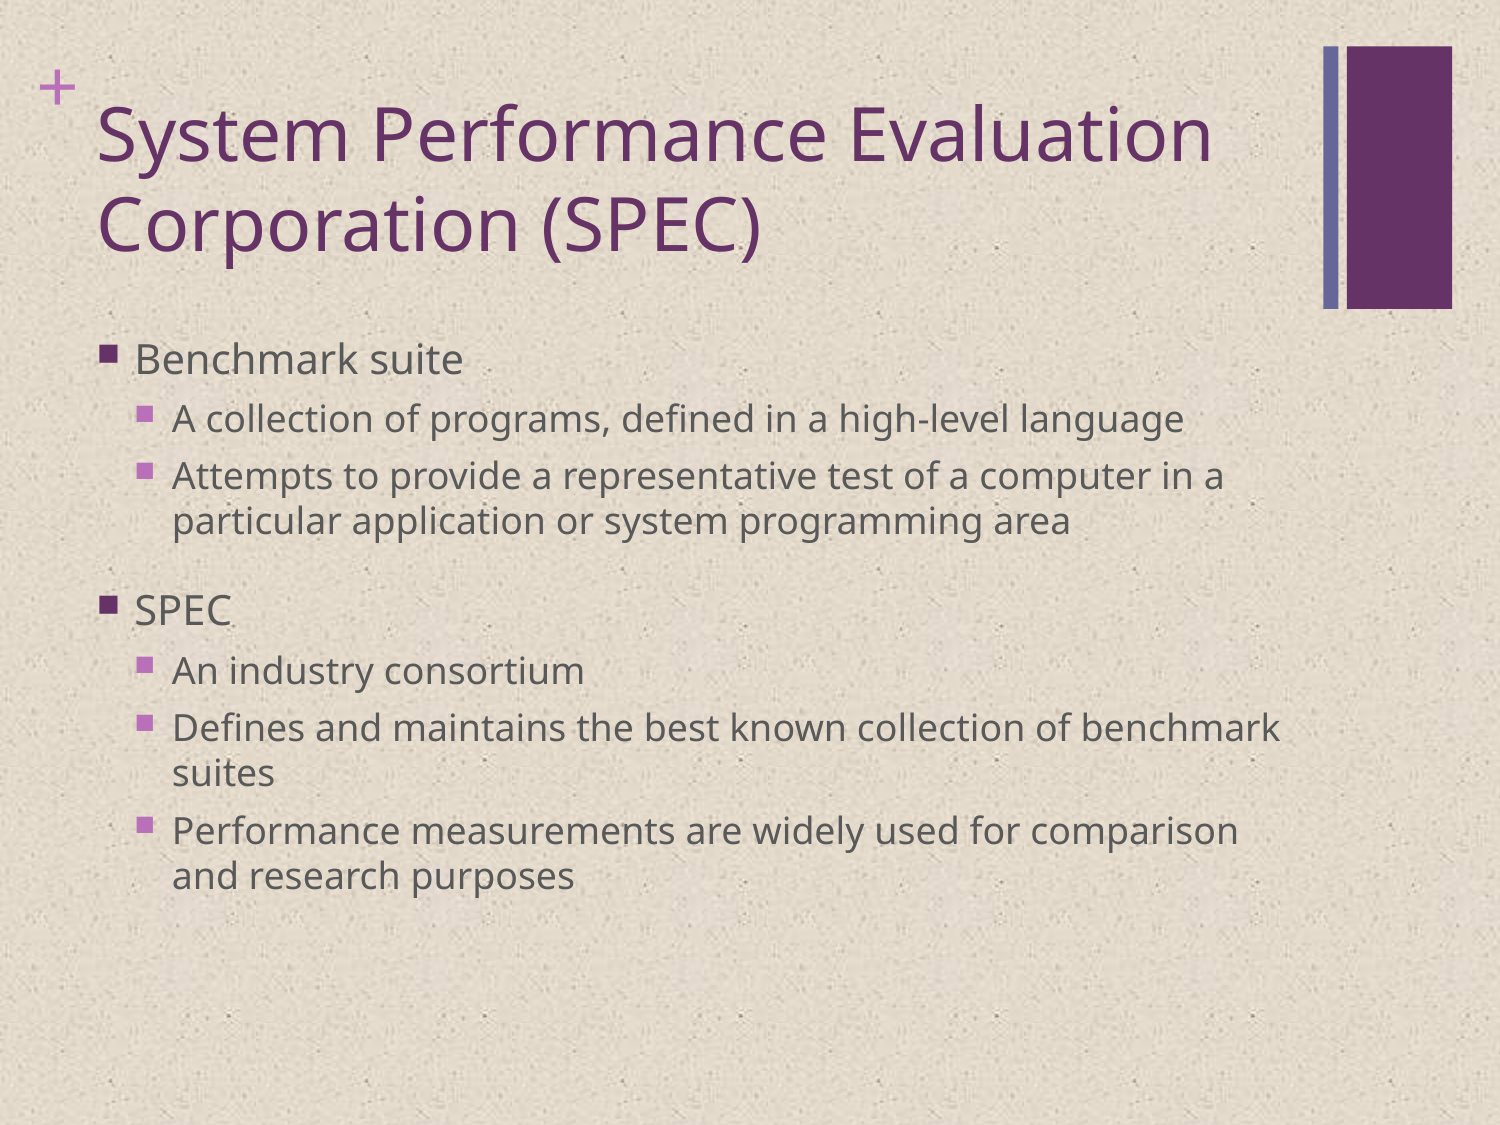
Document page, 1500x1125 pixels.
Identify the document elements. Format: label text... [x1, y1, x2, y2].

list Benchmark suite A collection of programs, defined in a high-level language Attempts to provide a representative test of a computer in a particular application or system programming area SPEC An industry consortium Defines and maintains the best known collection of benchmark suites Performance measurements are widely used for comparison and research purposes [81, 324, 1322, 1005]
picture [0, 0, 1500, 1125]
title System Performance Evaluation Corporation (SPEC) [81, 79, 1322, 288]
